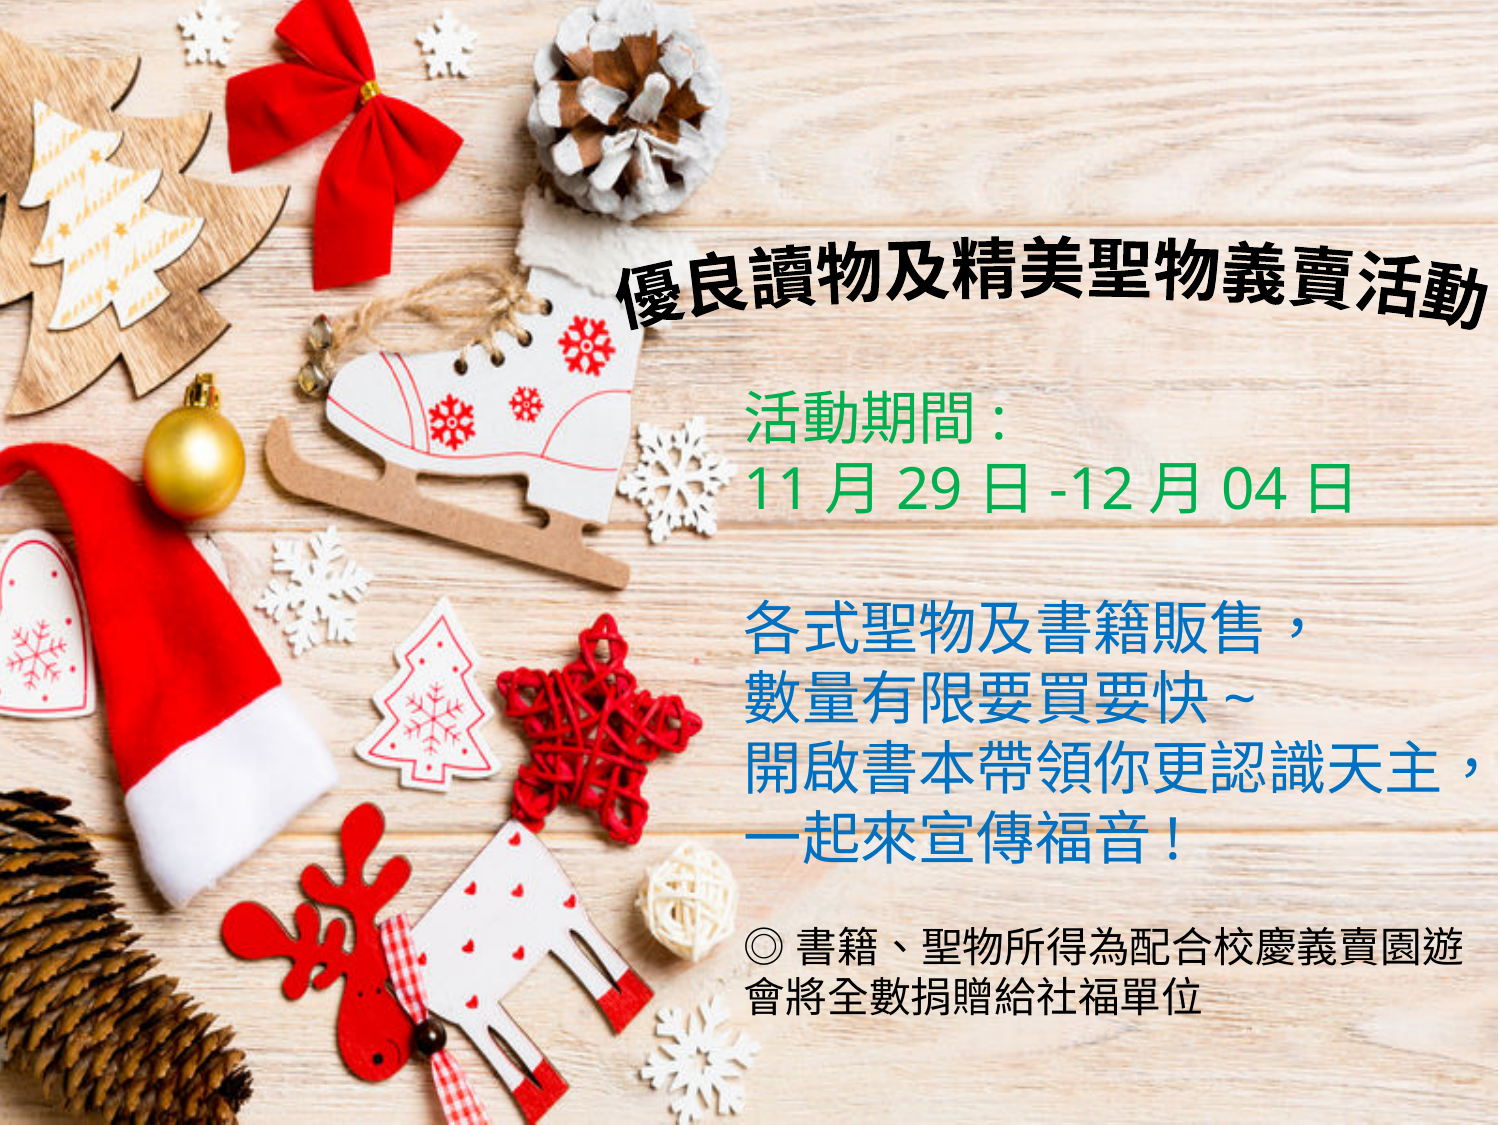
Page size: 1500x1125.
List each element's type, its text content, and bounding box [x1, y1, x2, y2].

text_box 活動期間: 11月29日-12月04日 各式聖物及書籍販售， 數量有限要買要快~ 開啟書本帶領你更認識天主，一起來宣傳福音! ◎書籍、聖物所得為配合校慶義賣園遊會將全數捐贈給社福單位 [729, 373, 1480, 1099]
text_box 優良讀物及精美聖物義賣活動 [1020, 235, 1083, 299]
text_box 優良讀物及精美聖物義賣活動 [885, 240, 950, 302]
text_box 優良讀物及精美聖物義賣活動 [1223, 240, 1285, 305]
text_box 優良讀物及精美聖物義賣活動 [1419, 261, 1488, 330]
text_box 優良讀物及精美聖物義賣活動 [689, 251, 749, 318]
text_box 優良讀物及精美聖物義賣活動 [615, 260, 686, 331]
text_box 優良讀物及精美聖物義賣活動 [1355, 285, 1377, 312]
picture [0, 0, 1498, 1125]
text_box 優良讀物及精美聖物義賣活動 [980, 265, 1012, 300]
text_box 優良讀物及精美聖物義賣活動 [1377, 255, 1422, 318]
text_box 優良讀物及精美聖物義賣活動 [952, 236, 1016, 300]
text_box 優良讀物及精美聖物義賣活動 [1088, 238, 1150, 298]
text_box 優良讀物及精美聖物義賣活動 [1358, 268, 1376, 283]
text_box 優良讀物及精美聖物義賣活動 [1154, 237, 1219, 301]
text_box 優良讀物及精美聖物義賣活動 [748, 244, 817, 309]
text_box 優良讀物及精美聖物義賣活動 [816, 240, 880, 305]
text_box 優良讀物及精美聖物義賣活動 [1123, 241, 1149, 267]
text_box 優良讀物及精美聖物義賣活動 [1288, 245, 1353, 311]
